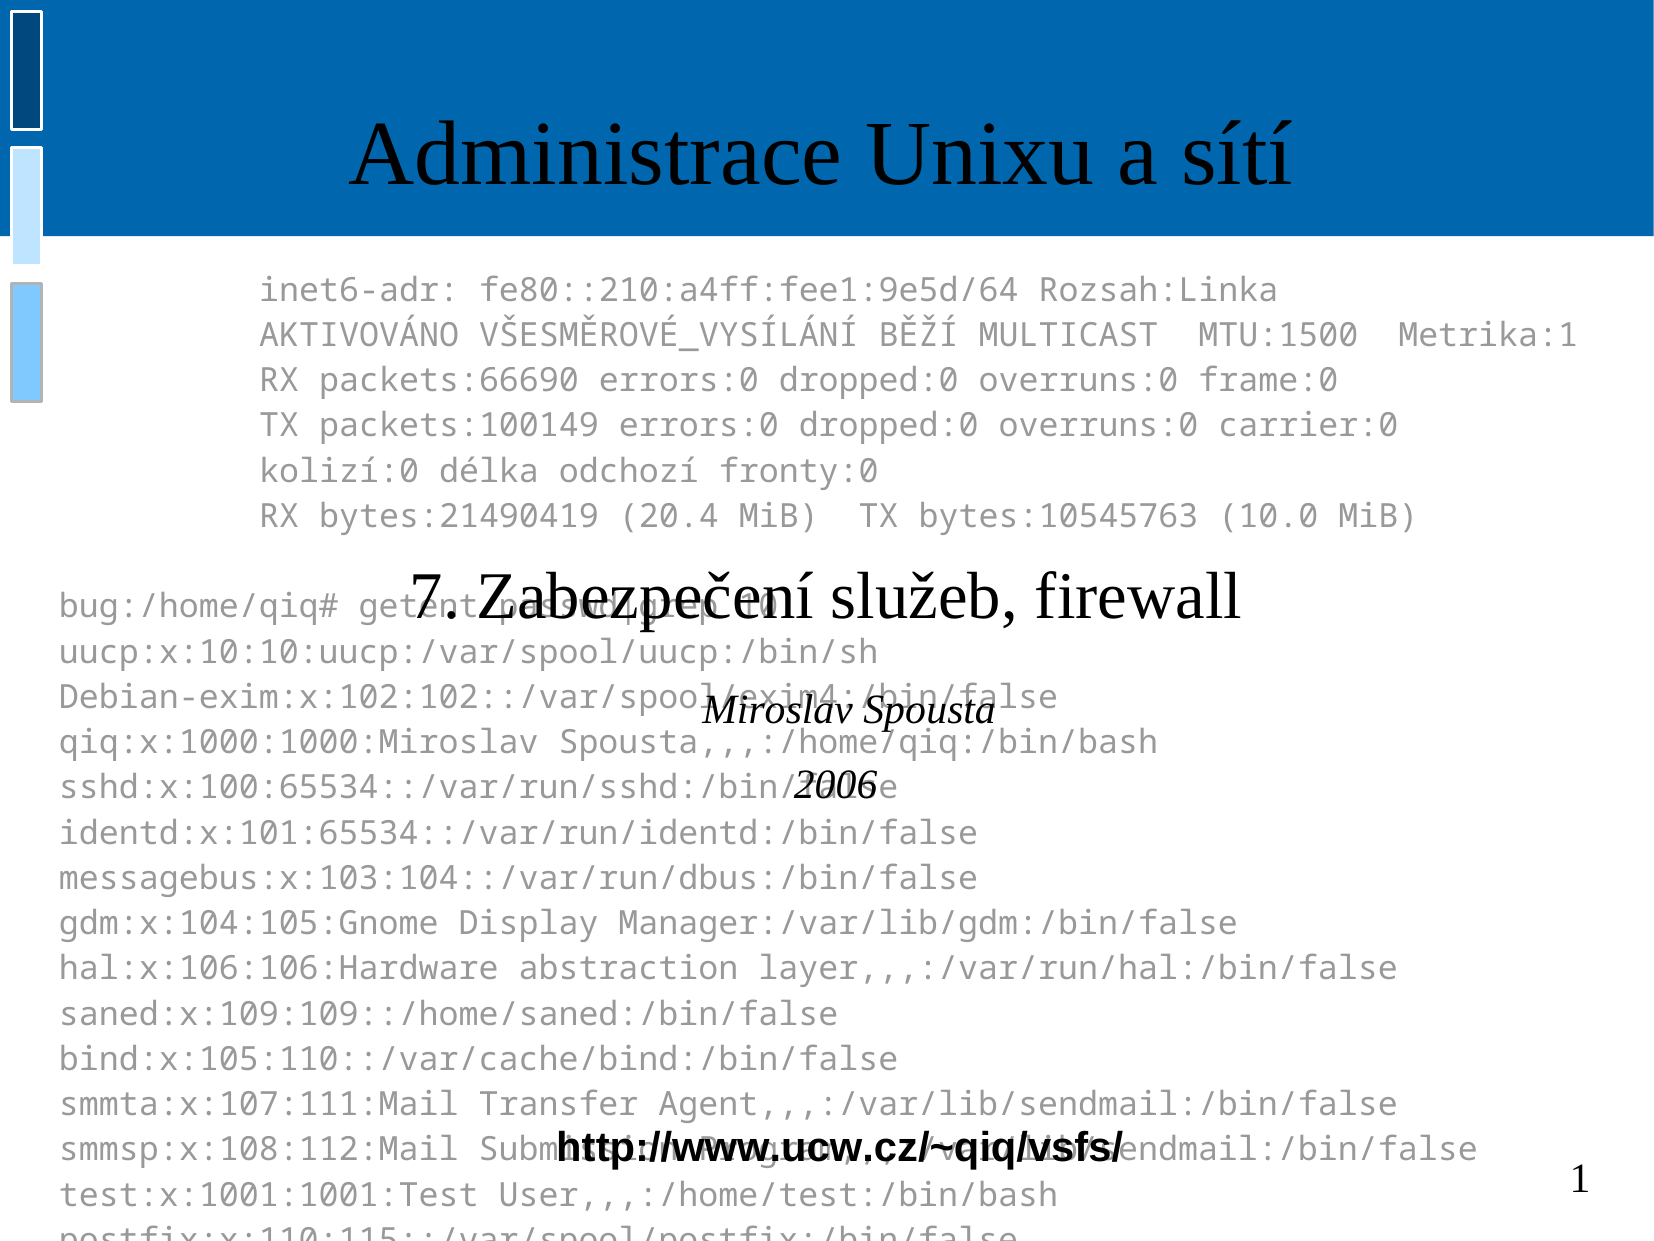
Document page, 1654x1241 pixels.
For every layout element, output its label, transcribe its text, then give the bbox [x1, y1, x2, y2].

text_box inet6-adr: fe80::210:a4ff:fee1:9e5d/64 Rozsah:Linka AKTIVOVÁNO VŠESMĚROVÉ_VYSÍLÁNÍ BĚŽÍ MULTICAST MTU:1500 Metrika:1 RX packets:66690 errors:0 dropped:0 overruns:0 frame:0 TX packets:100149 errors:0 dropped:0 overruns:0 carrier:0 kolizí:0 délka odchozí fronty:0 RX bytes:21490419 (20.4 MiB) TX bytes:10545763 (10.0 MiB) bug:/home/qiq# getent passwd|grep 10 uucp:x:10:10:uucp:/var/spool/uucp:/bin/sh Debian-exim:x:102:102::/var/spool/exim4:/bin/false qiq:x:1000:1000:Miroslav Spousta,,,:/home/qiq:/bin/bash sshd:x:100:65534::/var/run/sshd:/bin/false identd:x:101:65534::/var/run/identd:/bin/false messagebus:x:103:104::/var/run/dbus:/bin/false gdm:x:104:105:Gnome Display Manager:/var/lib/gdm:/bin/false hal:x:106:106:Hardware abstraction layer,,,:/var/run/hal:/bin/false saned:x:109:109::/home/saned:/bin/false bind:x:105:110::/var/cache/bind:/bin/false smmta:x:107:111:Mail Transfer Agent,,,:/var/lib/sendmail:/bin/false smmsp:x:108:112:Mail Submission Program,,,:/var/lib/sendmail:/bin/false test:x:1001:1001:Test User,,,:/home/test:/bin/bash postfix:x:110:115::/var/spool/postfix:/bin/false [59, 636, 1625, 1241]
text_box 2006 [793, 761, 886, 812]
title Administrace Unixu a sítí [115, 49, 1528, 257]
text_box 7. Zabezpečení služeb, firewall [0, 555, 1654, 636]
text_box inet6-adr: fe80::210:a4ff:fee1:9e5d/64 Rozsah:Linka AKTIVOVÁNO VŠESMĚROVÉ_VYSÍLÁNÍ BĚŽÍ MULTICAST MTU:1500 Metrika:1 RX packets:66690 errors:0 dropped:0 overruns:0 frame:0 TX packets:100149 errors:0 dropped:0 overruns:0 carrier:0 kolizí:0 délka odchozí fronty:0 RX bytes:21490419 (20.4 MiB) TX bytes:10545763 (10.0 MiB) bug:/home/qiq# getent passwd|grep 10 uucp:x:10:10:uucp:/var/spool/uucp:/bin/sh Debian-exim:x:102:102::/var/spool/exim4:/bin/false qiq:x:1000:1000:Miroslav Spousta,,,:/home/qiq:/bin/bash sshd:x:100:65534::/var/run/sshd:/bin/false identd:x:101:65534::/var/run/identd:/bin/false messagebus:x:103:104::/var/run/dbus:/bin/false gdm:x:104:105:Gnome Display Manager:/var/lib/gdm:/bin/false hal:x:106:106:Hardware abstraction layer,,,:/var/run/hal:/bin/false saned:x:109:109::/home/saned:/bin/false bind:x:105:110::/var/cache/bind:/bin/false smmta:x:107:111:Mail Transfer Agent,,,:/var/lib/sendmail:/bin/false smmsp:x:108:112:Mail Submission Program,,,:/var/lib/sendmail:/bin/false test:x:1001:1001:Test User,,,:/home/test:/bin/bash postfix:x:110:115::/var/spool/postfix:/bin/false [59, 265, 1625, 555]
text_box http://www.ucw.cz/~qiq/vsfs/ [498, 1121, 1182, 1172]
text_box Miroslav Spousta [409, 684, 1289, 735]
